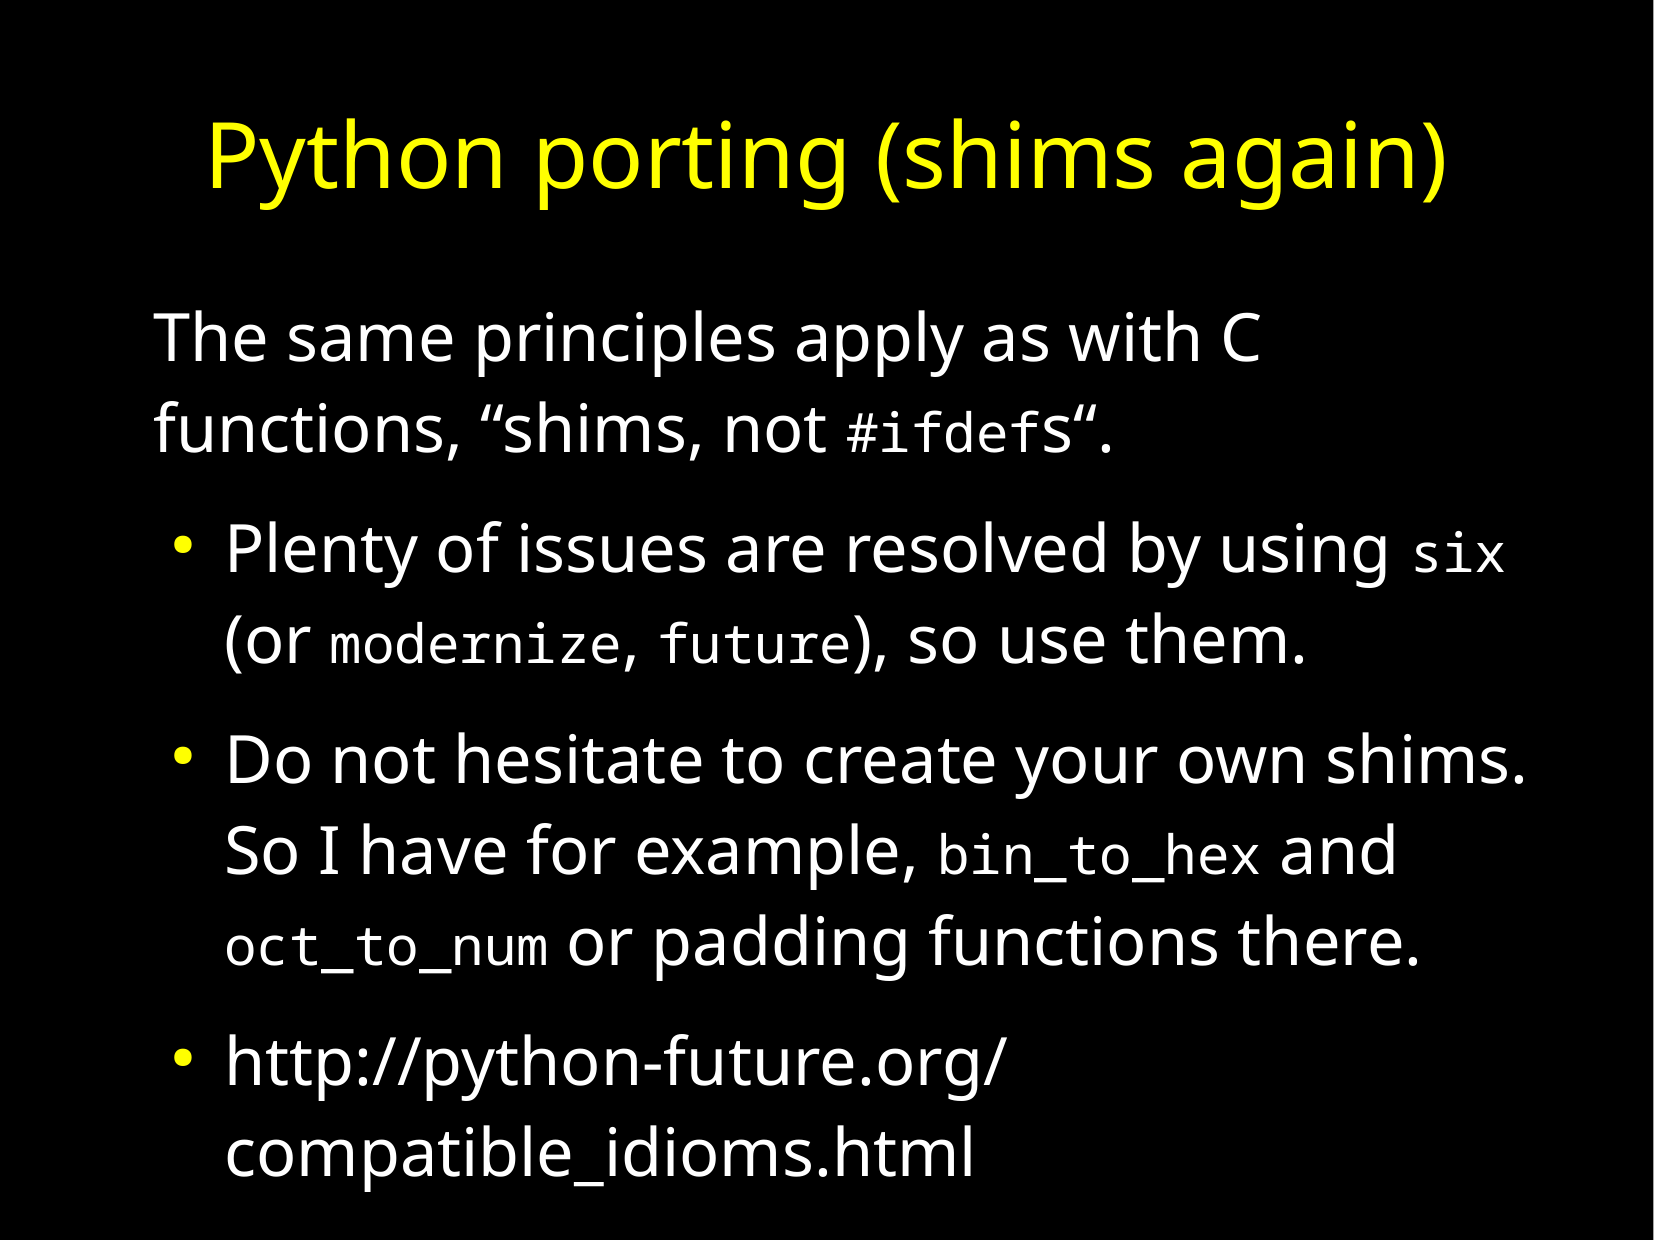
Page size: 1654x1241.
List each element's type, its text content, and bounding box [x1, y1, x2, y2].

list The same principles apply as with C functions, “shims, not #ifdefs“. Plenty of issues are resolved by using six (or modernize, future), so use them. Do not hesitate to create your own shims. So I have for example, bin_to_hex and oct_to_num or padding functions there. http://python-future.org/compatible_idioms.html [82, 290, 1571, 1152]
title Python porting (shims again) [82, 49, 1571, 257]
